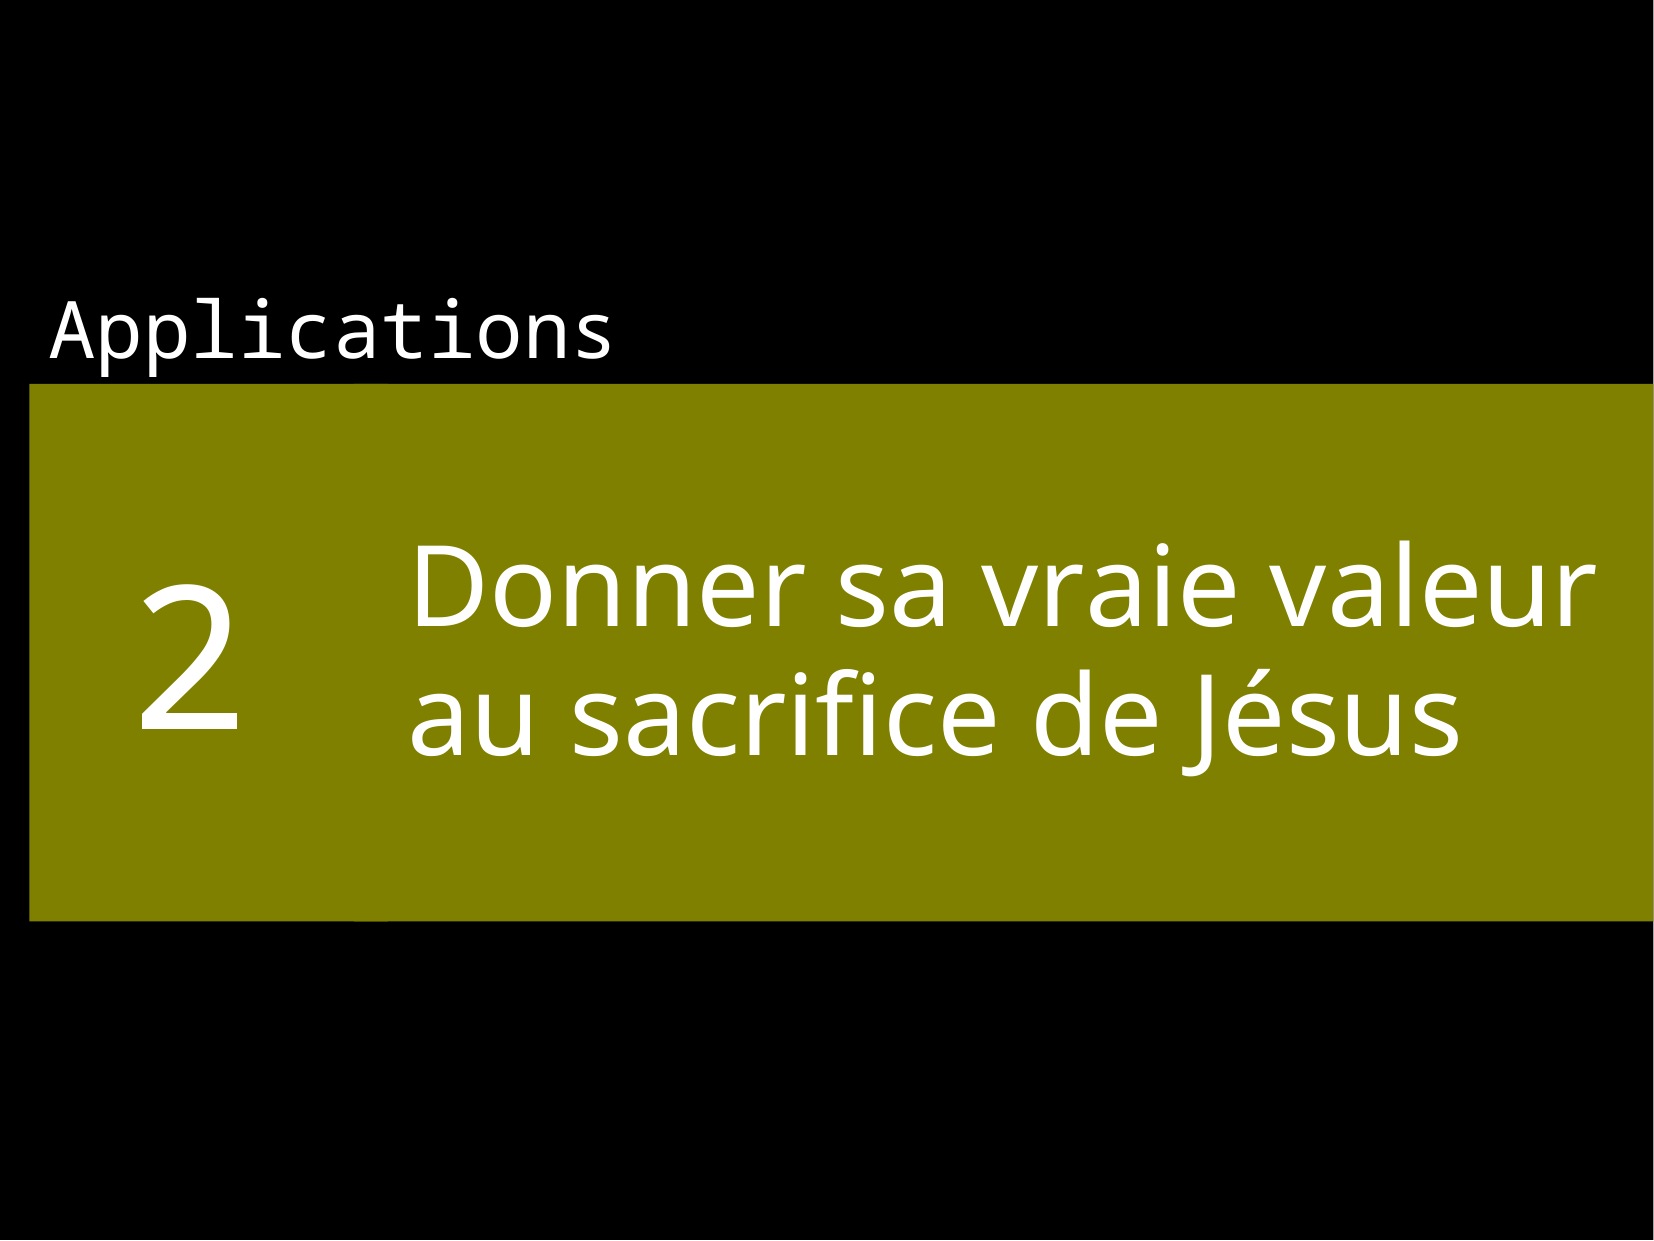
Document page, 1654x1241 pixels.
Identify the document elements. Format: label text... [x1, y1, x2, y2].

text_box Applications [33, 265, 1377, 390]
text_box Donner sa vraie valeur au sacrifice de Jésus [354, 383, 1654, 922]
text_box [29, 383, 354, 922]
text_box 2 [114, 507, 254, 796]
